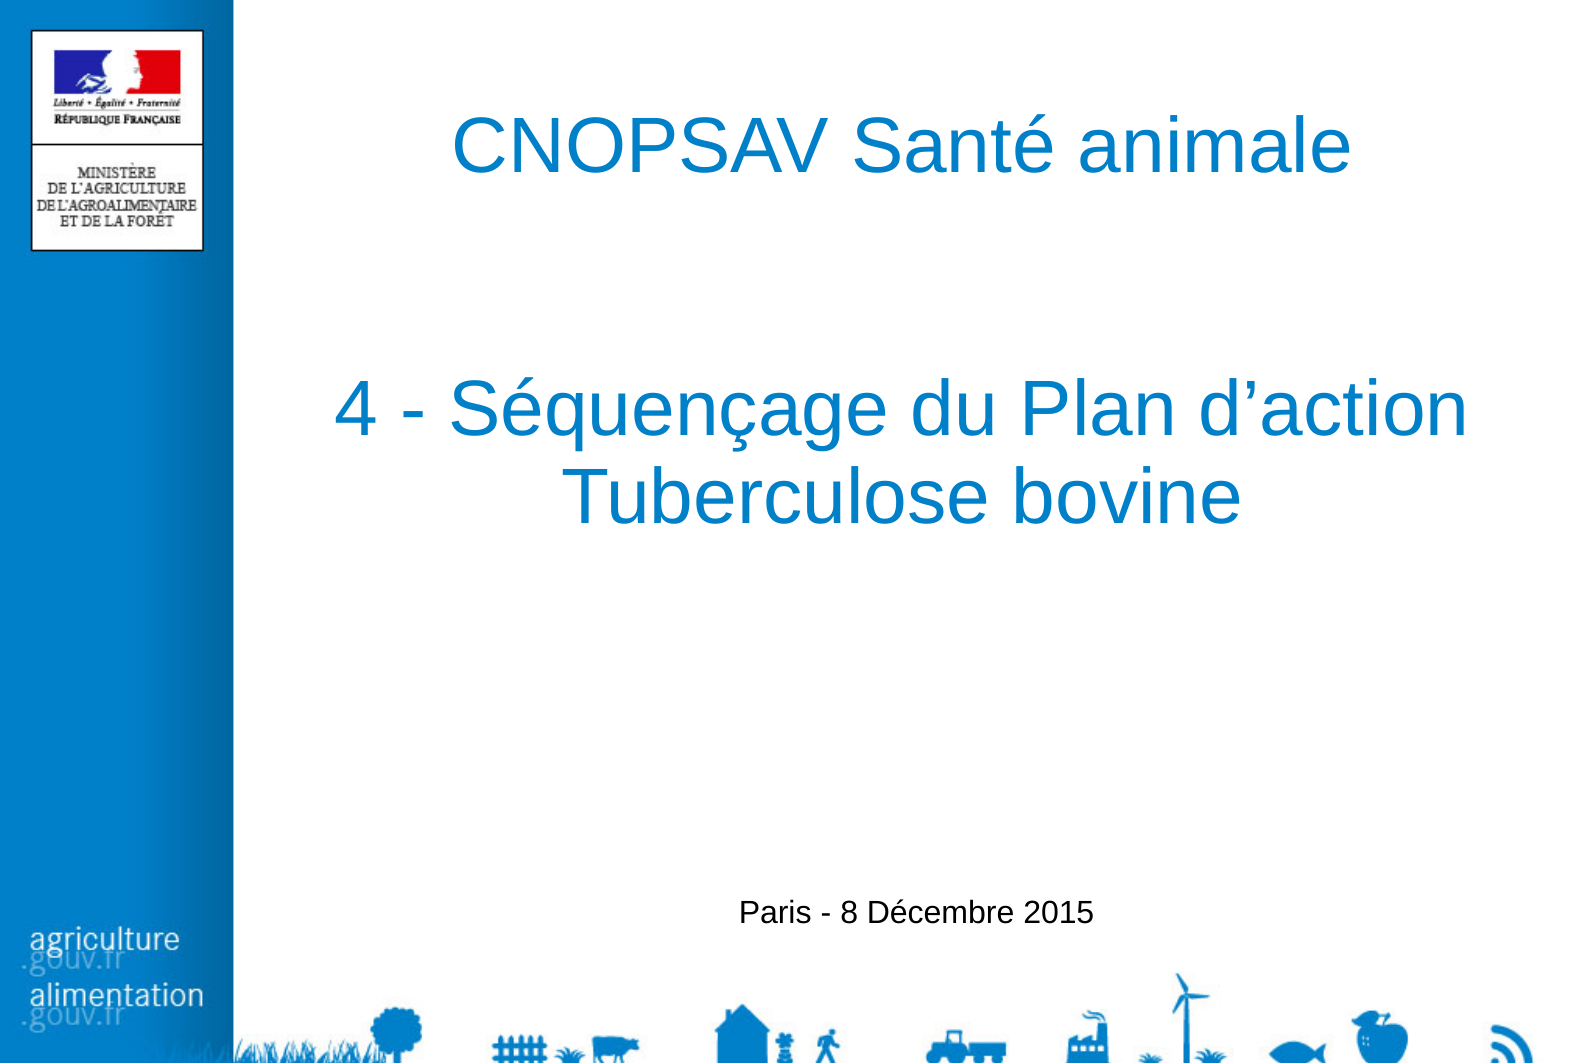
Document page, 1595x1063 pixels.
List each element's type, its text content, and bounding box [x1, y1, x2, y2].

picture [0, 0, 1595, 1063]
title CNOPSAV Santé animale 4 - Séquençage du Plan d’action Tuberculose bovine [267, 101, 1538, 541]
text_box Paris - 8 Décembre 2015 [660, 887, 1174, 939]
